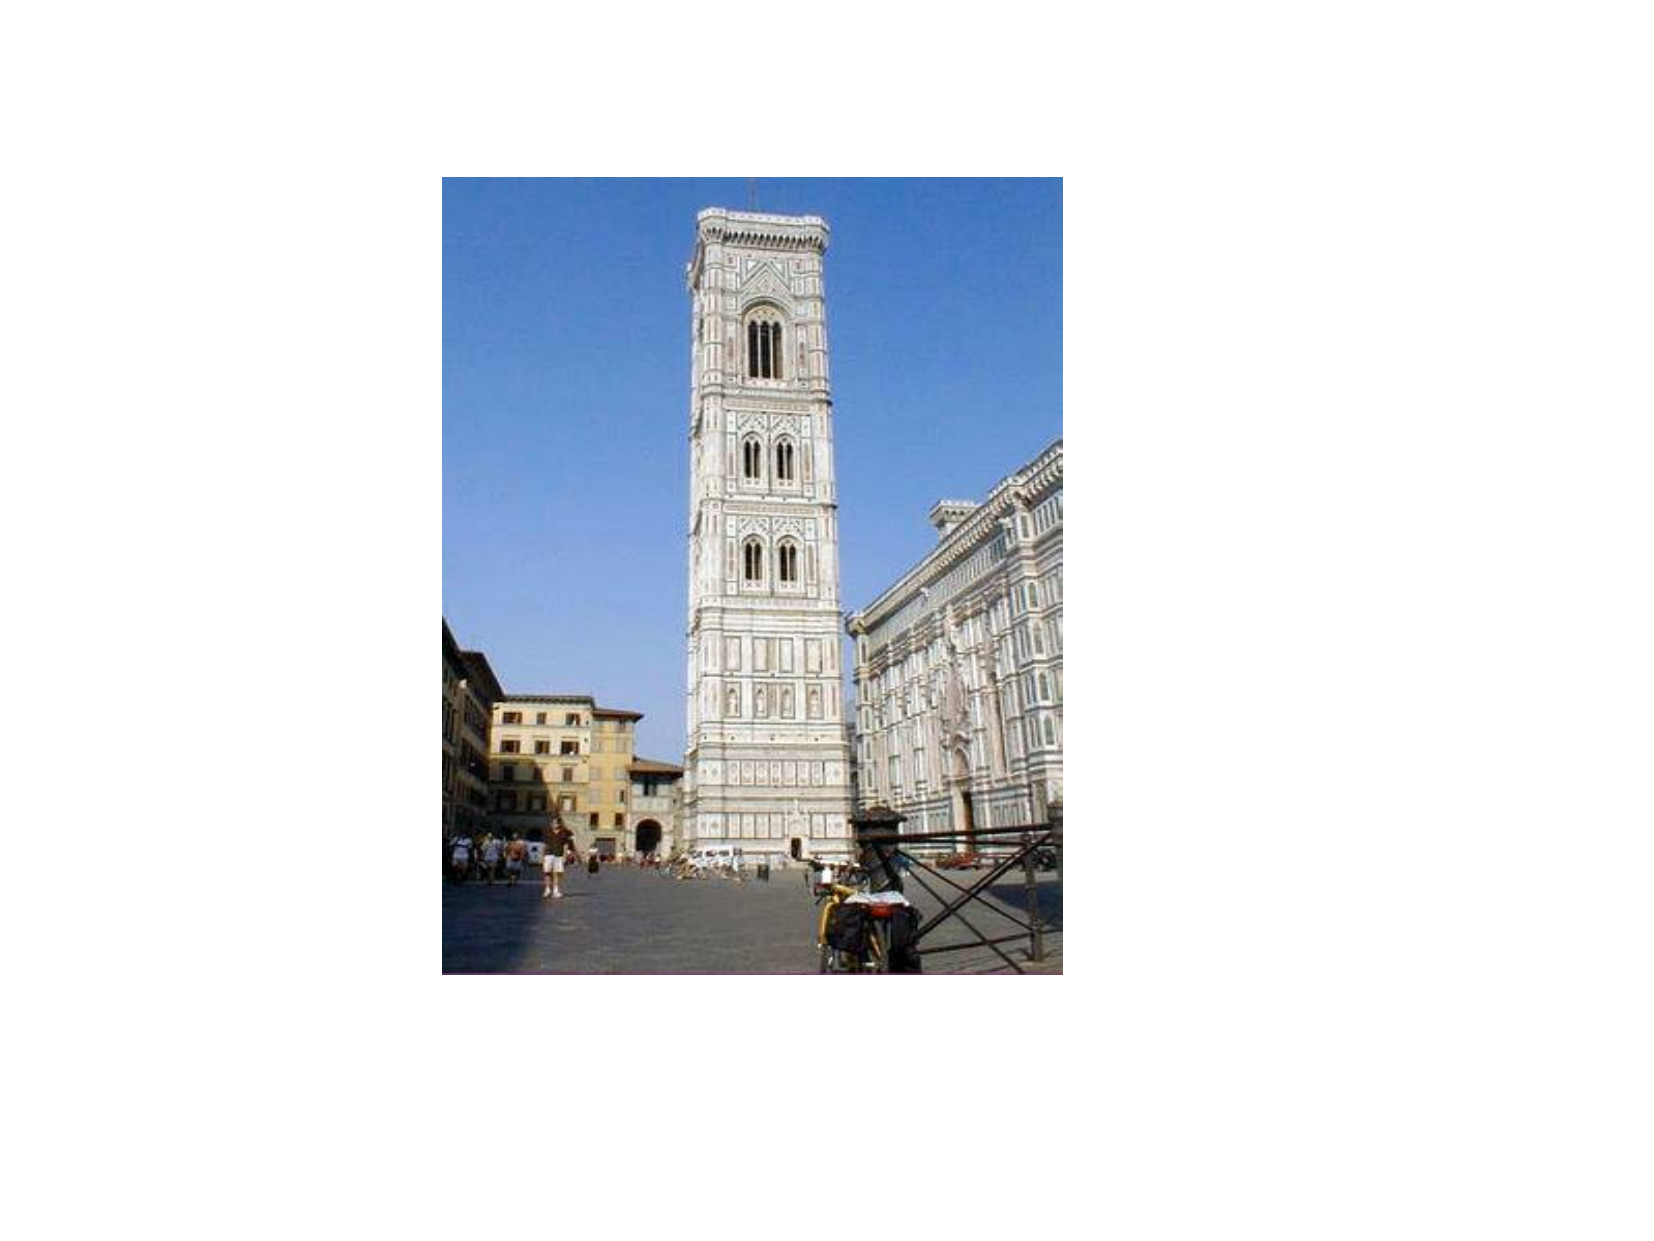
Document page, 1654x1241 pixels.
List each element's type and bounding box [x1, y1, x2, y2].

picture [442, 177, 1063, 975]
